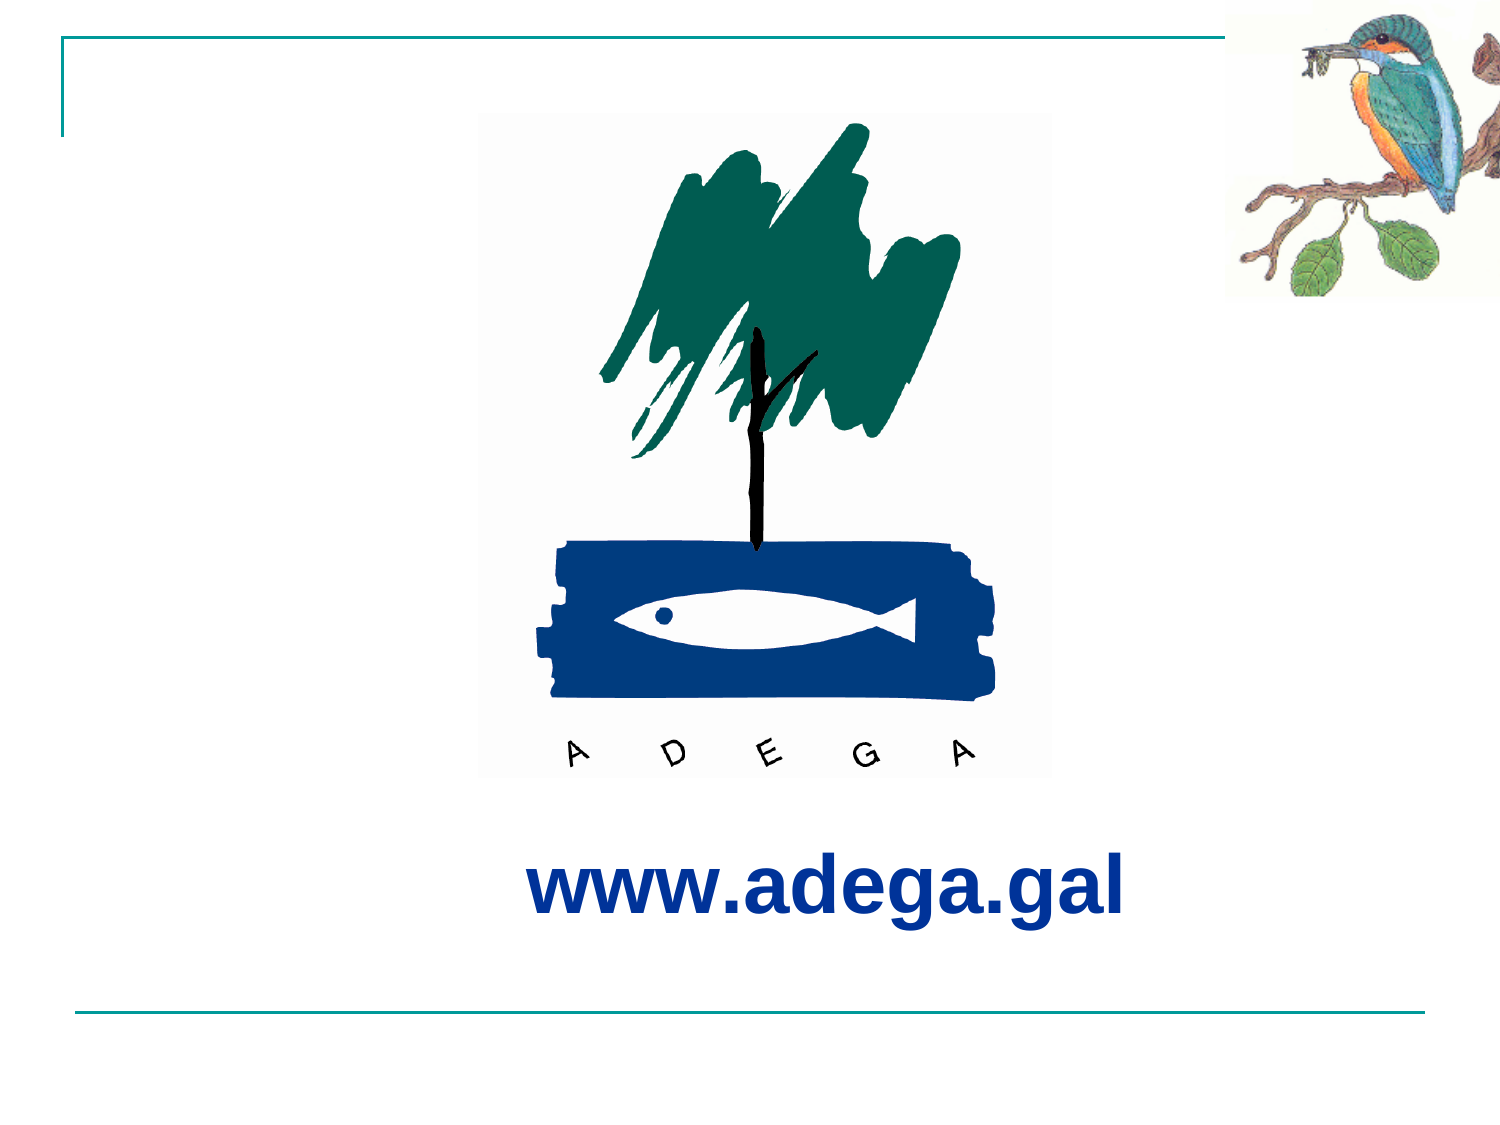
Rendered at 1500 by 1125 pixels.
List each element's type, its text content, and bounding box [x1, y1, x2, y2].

picture [478, 113, 1052, 778]
picture [1225, 0, 1500, 303]
text_box www.adega.gal [312, 822, 1341, 938]
